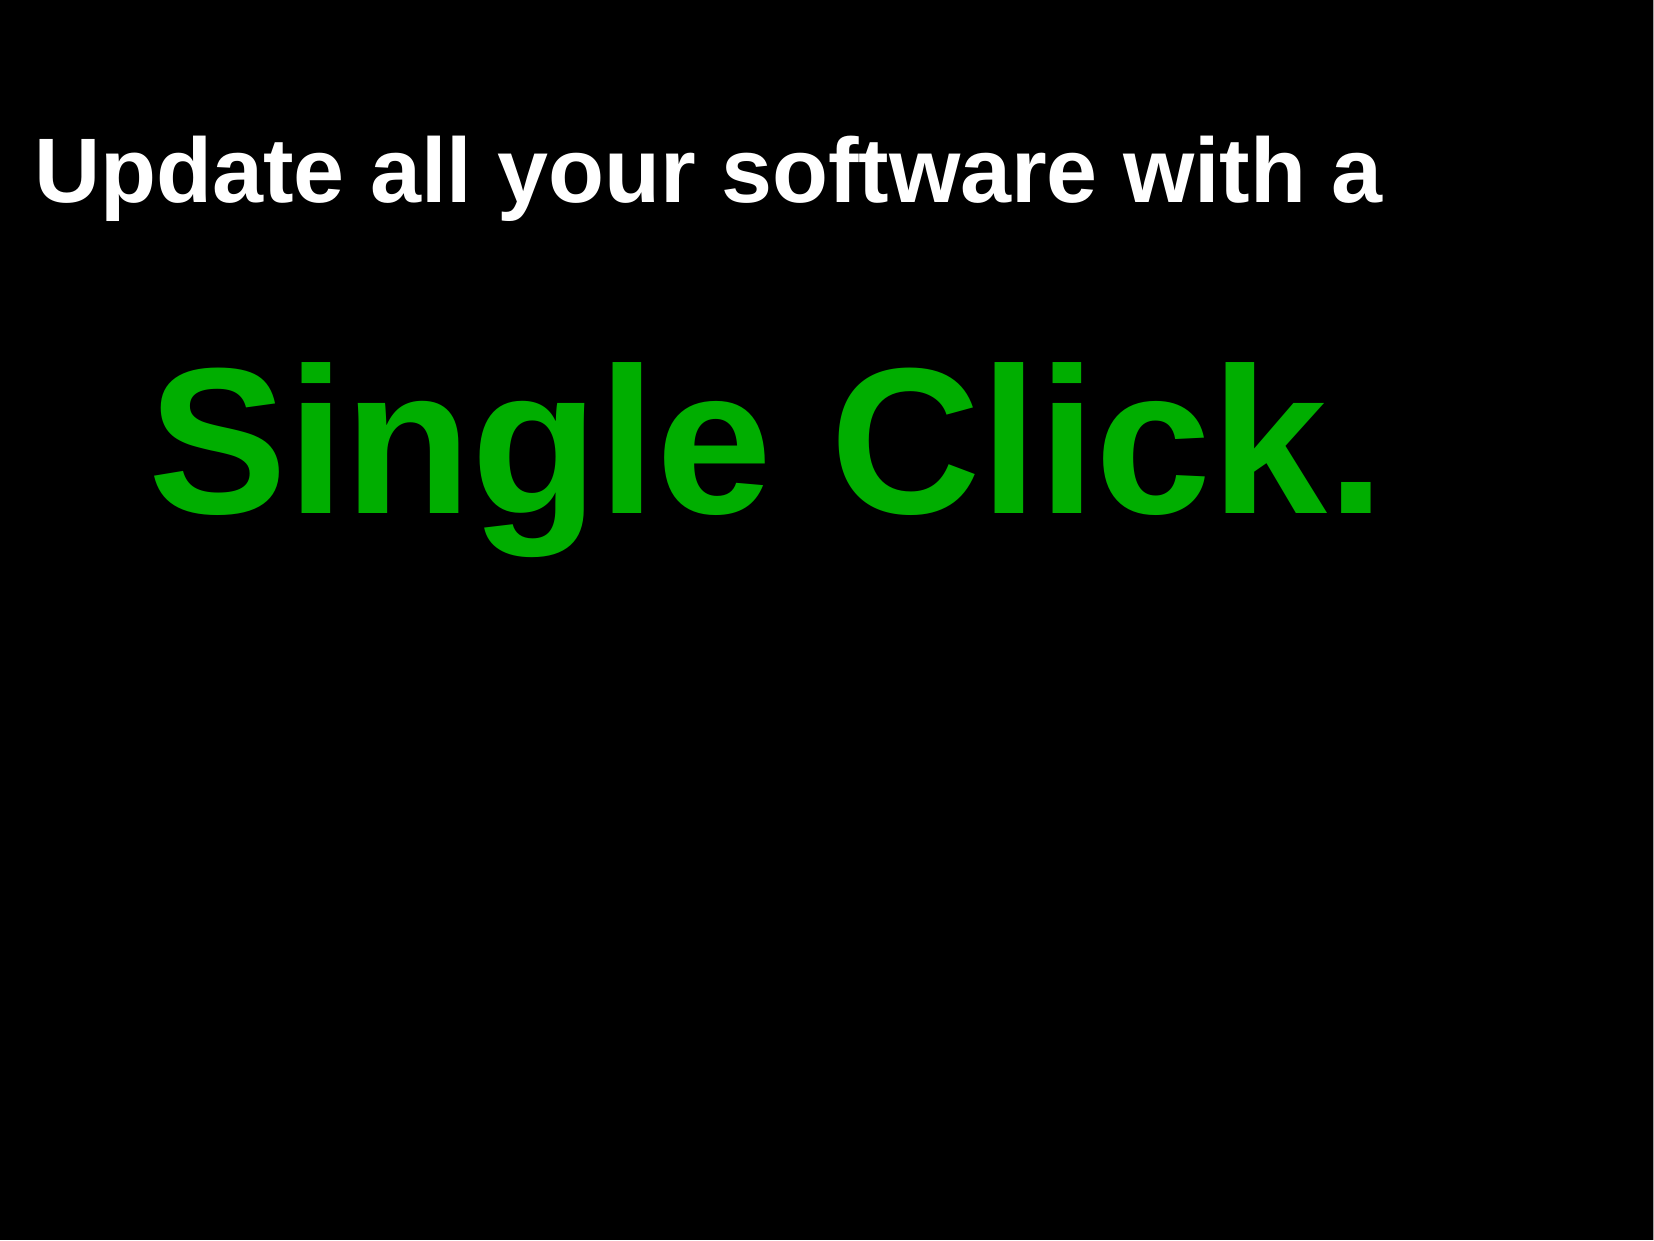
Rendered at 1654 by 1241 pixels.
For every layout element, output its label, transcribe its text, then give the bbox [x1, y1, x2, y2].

text_box Update all your software with a Single Click. [0, 112, 1426, 719]
